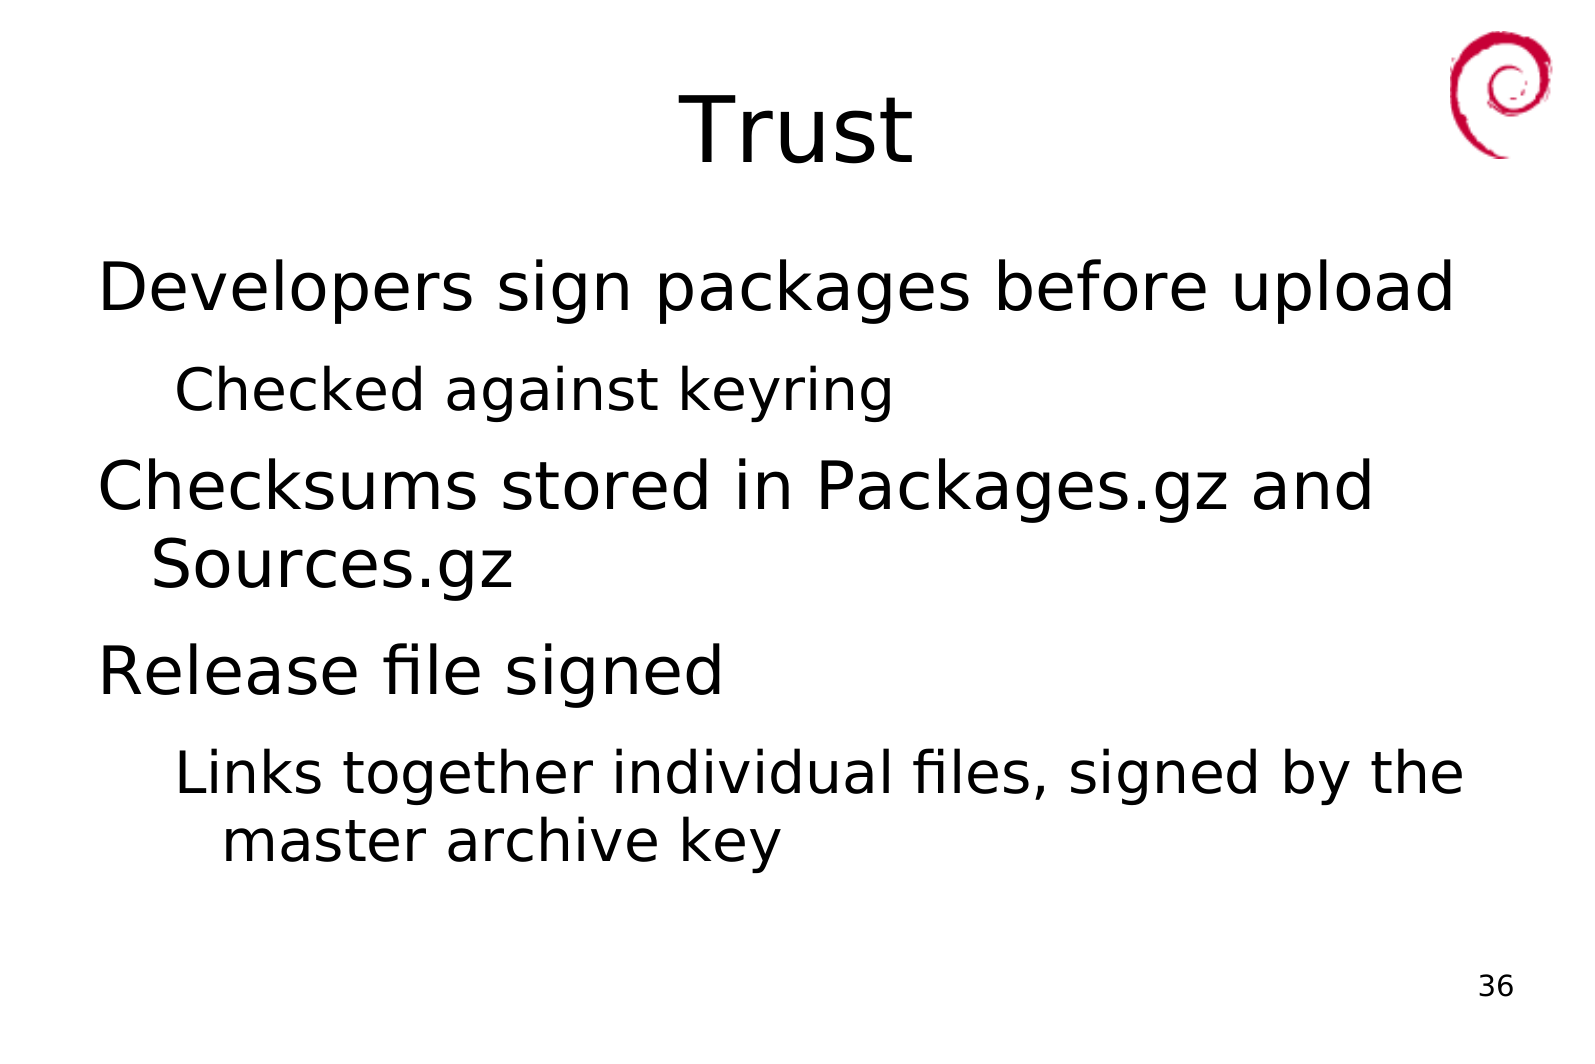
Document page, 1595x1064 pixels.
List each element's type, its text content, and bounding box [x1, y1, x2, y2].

picture [1450, 31, 1555, 159]
title Trust [79, 42, 1515, 221]
list Developers sign packages before upload Checked against keyring Checksums stored in Packages.gz and Sources.gz Release file signed Links together individual files, signed by the master archive key [79, 248, 1515, 951]
